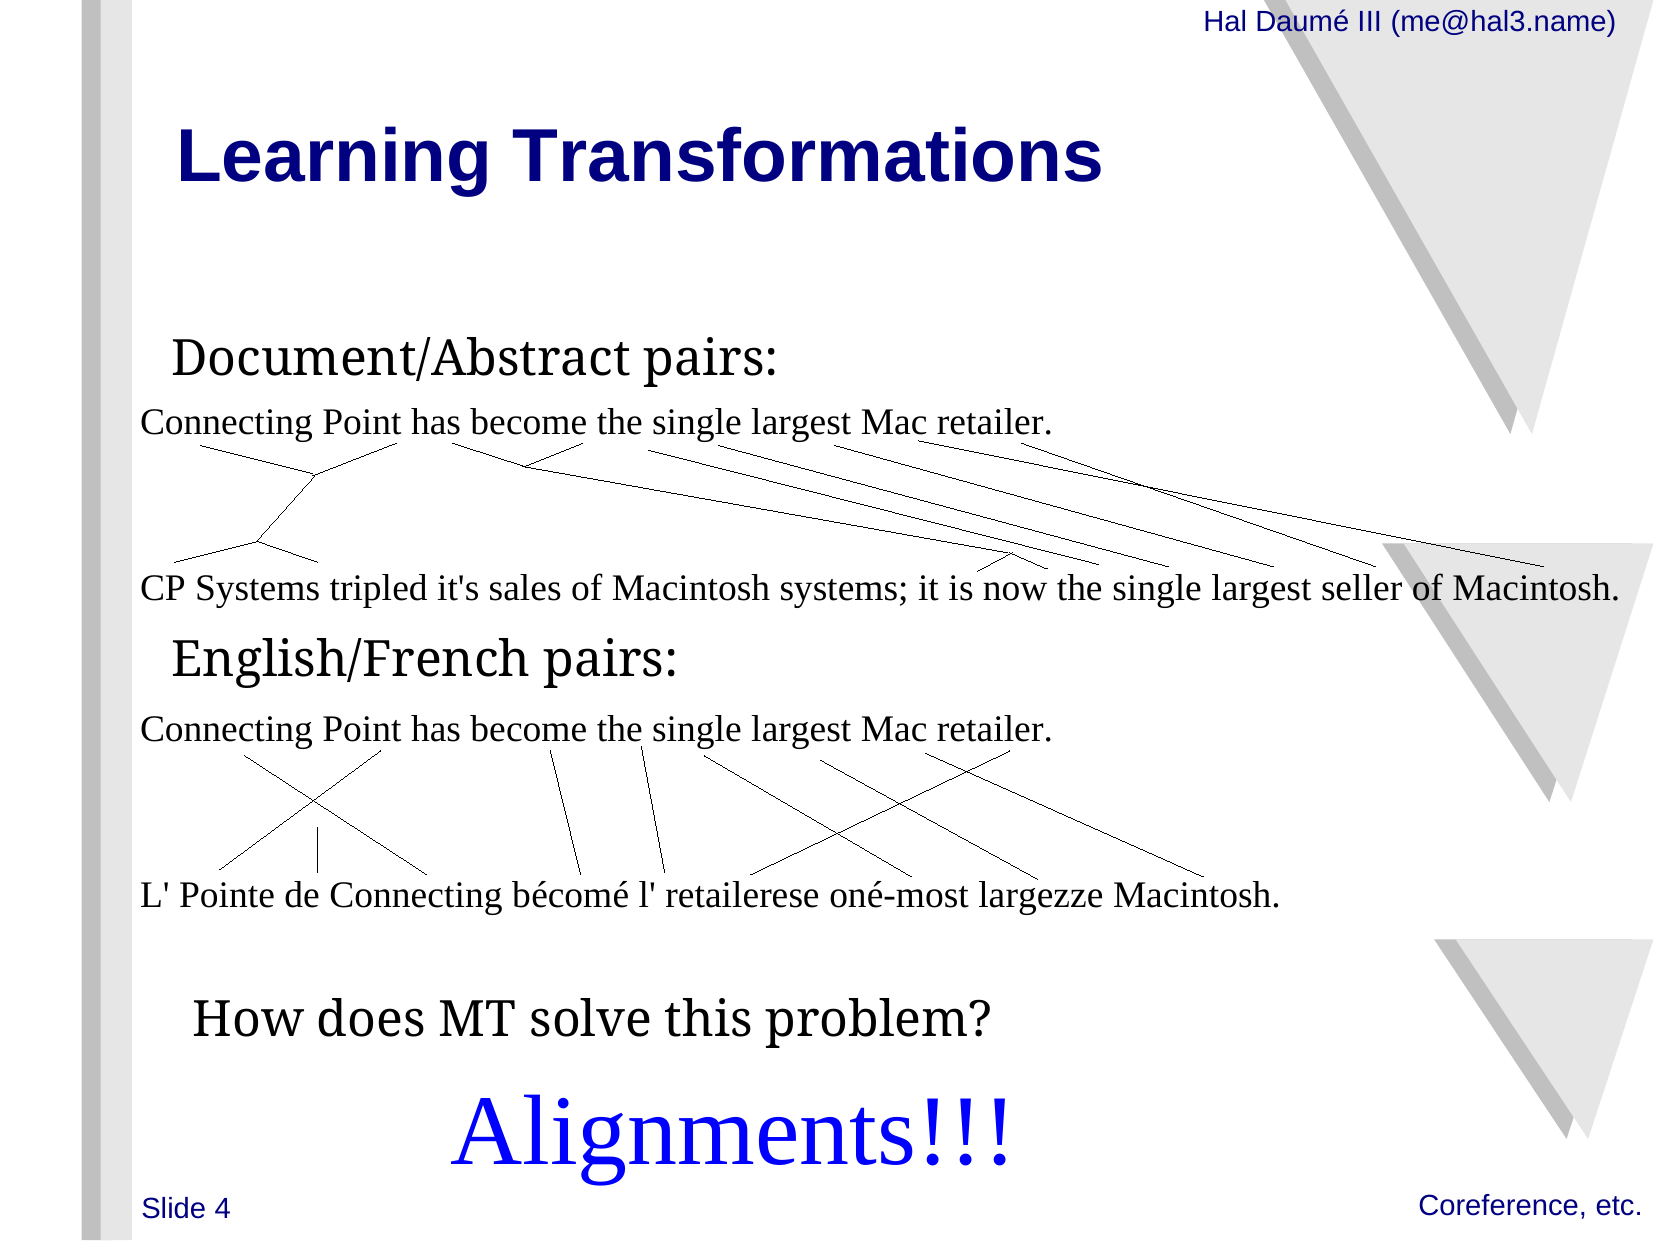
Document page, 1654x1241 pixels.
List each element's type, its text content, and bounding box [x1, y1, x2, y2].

list Document/Abstract pairs: [159, 321, 1355, 400]
text_box Connecting Point has become the single largest Mac retailer. L' Pointe de Connecting bécomé l' retailerese oné-most largezze Macintosh. [139, 707, 1654, 920]
list How does MT solve this problem? [180, 983, 1376, 1072]
list English/French pairs: [159, 623, 1355, 707]
text_box Alignments!!! [450, 1075, 1125, 1188]
title Learning Transformations [176, 36, 1379, 275]
text_box Connecting Point has become the single largest Mac retailer. CP Systems tripled it's sales of Macintosh systems; it is now the single largest seller of Macintosh. [139, 400, 1654, 609]
